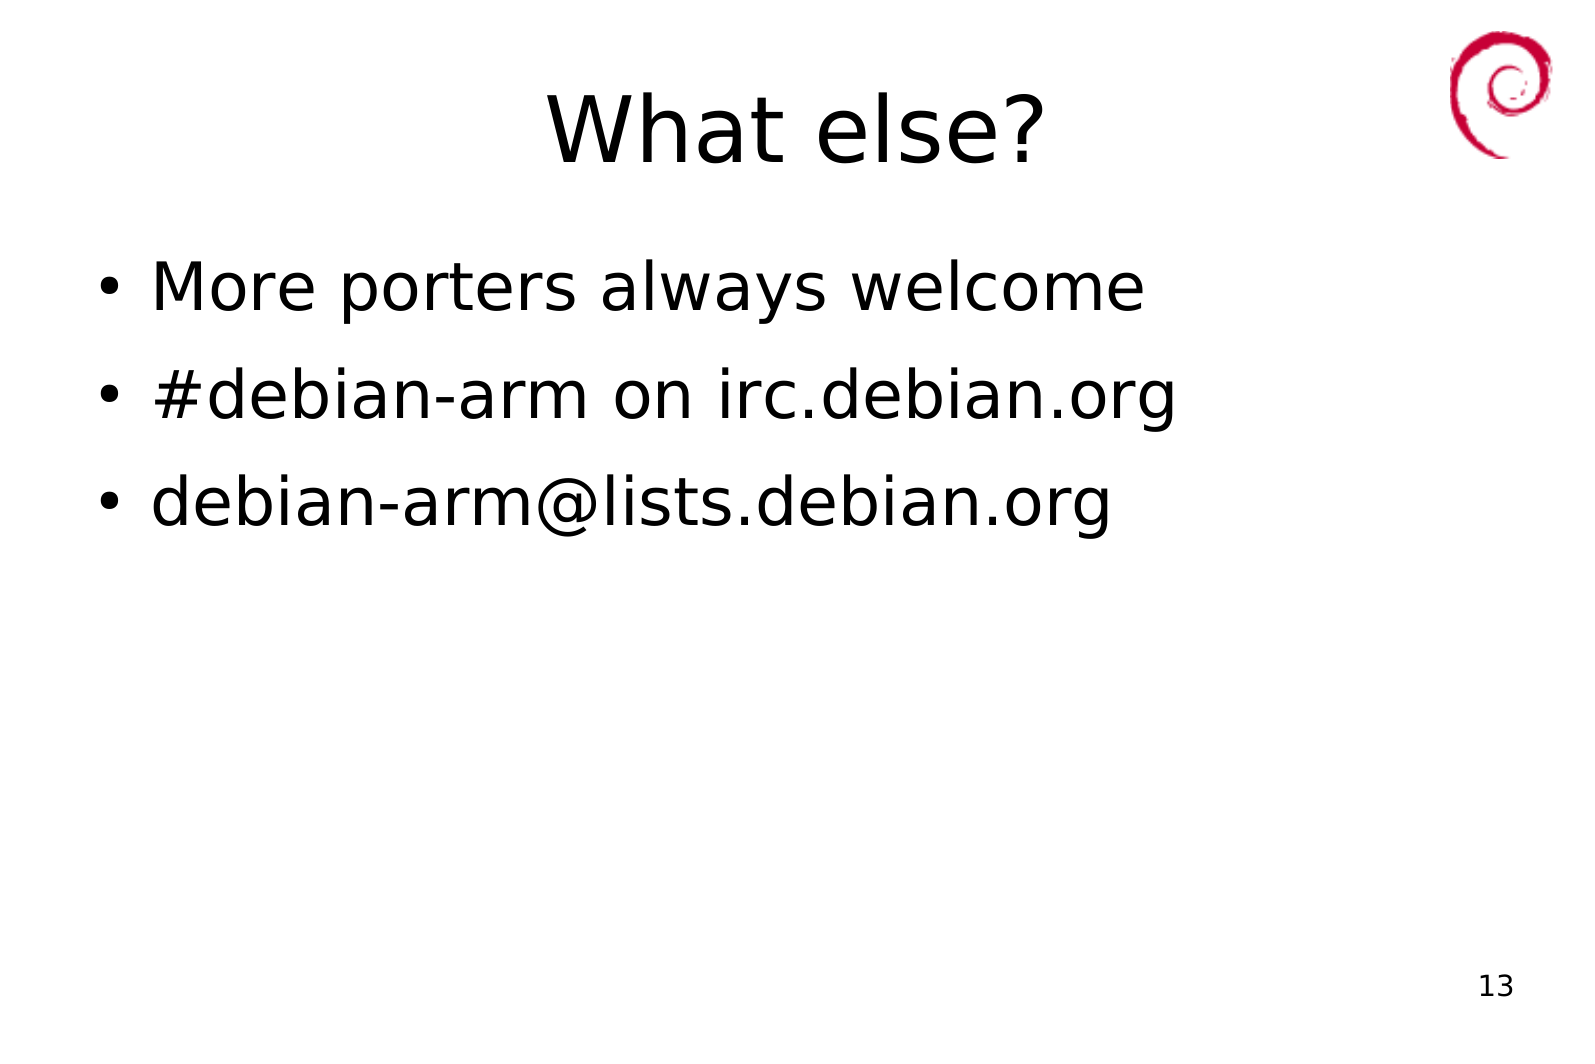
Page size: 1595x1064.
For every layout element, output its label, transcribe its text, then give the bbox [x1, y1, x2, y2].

title What else? [79, 49, 1515, 213]
picture [1450, 31, 1555, 159]
list More porters always welcome #debian-arm on irc.debian.org debian-arm@lists.debian.org [79, 248, 1515, 936]
